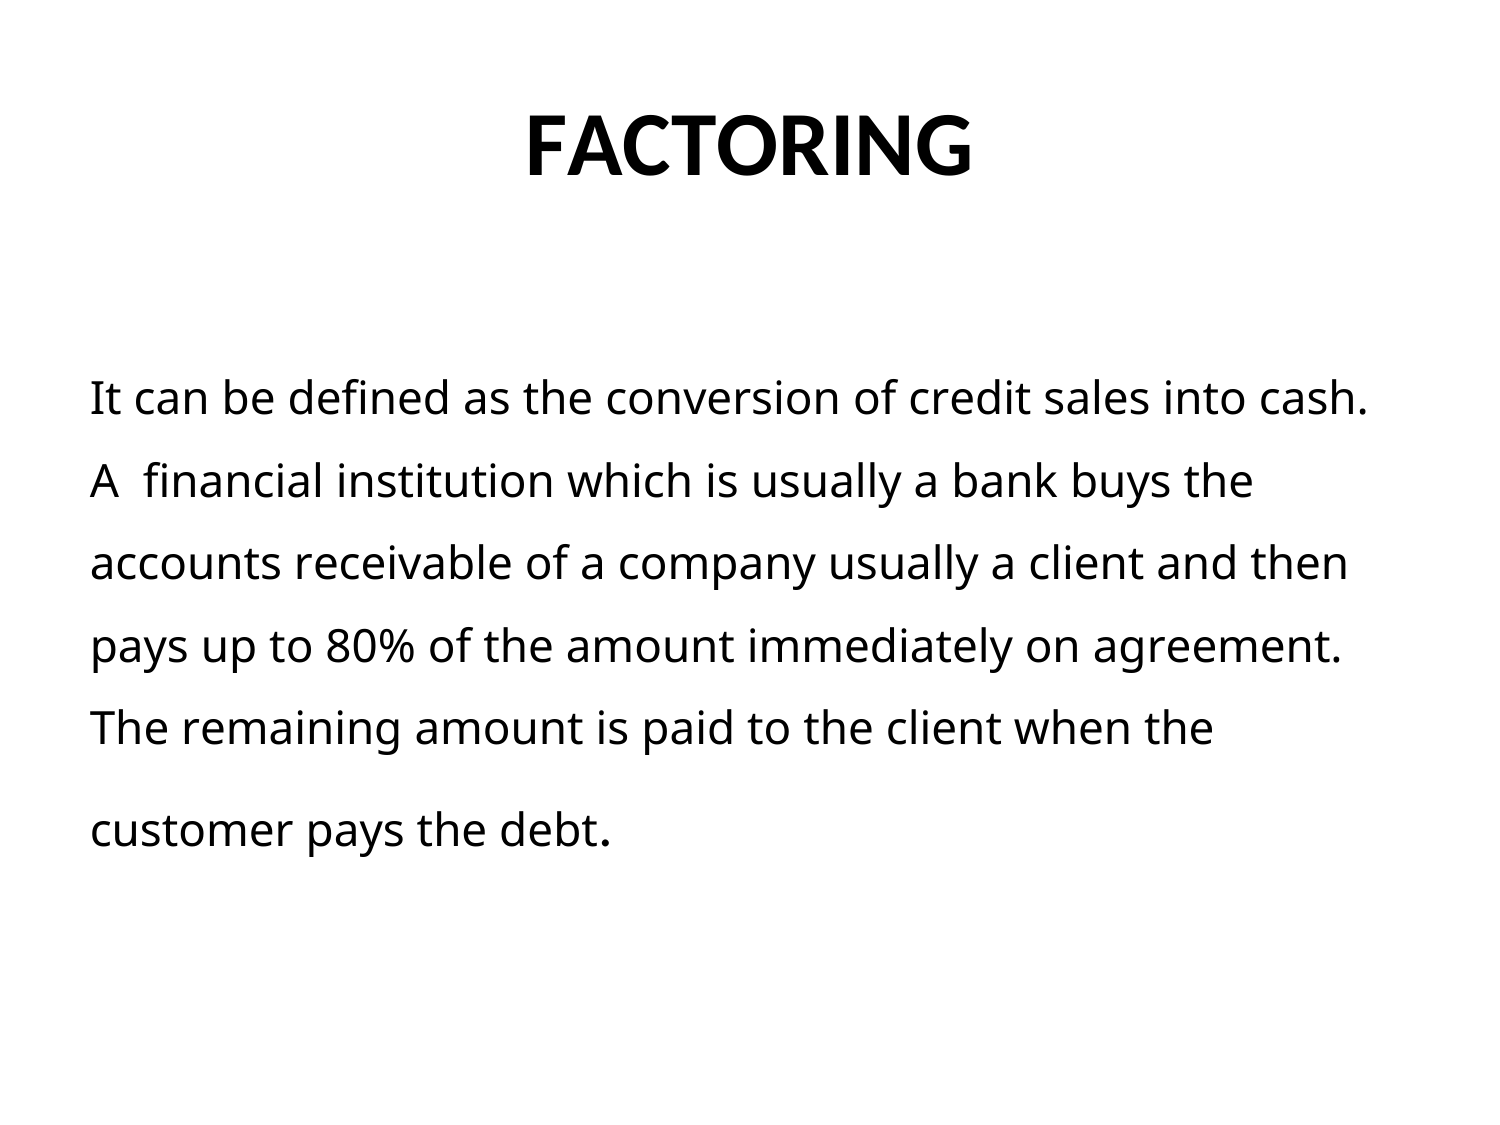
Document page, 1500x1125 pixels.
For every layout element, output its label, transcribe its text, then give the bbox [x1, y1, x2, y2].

list It can be defined as the conversion of credit sales into cash. A financial institution which is usually a bank buys the accounts receivable of a company usually a client and then pays up to 80% of the amount immediately on agreement. The remaining amount is paid to the client when the customer pays the debt. [75, 262, 1425, 1005]
title FACTORING [75, 45, 1425, 233]
